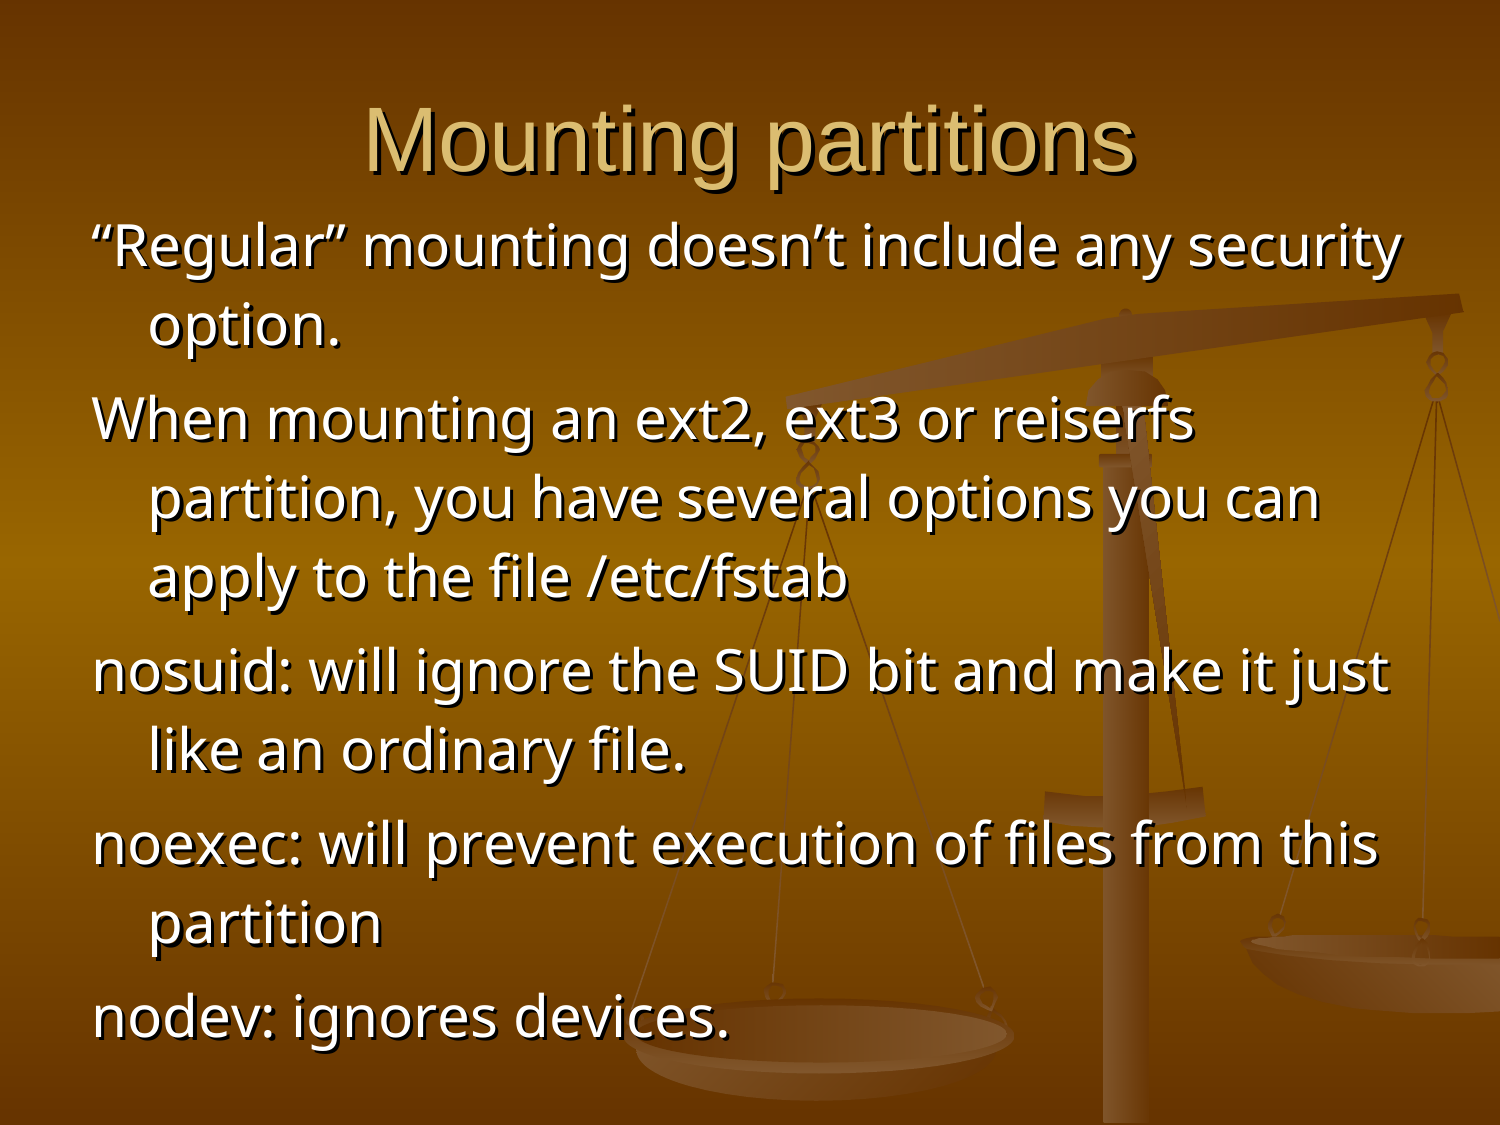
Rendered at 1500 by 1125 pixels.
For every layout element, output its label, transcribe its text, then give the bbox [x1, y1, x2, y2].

list “Regular” mounting doesn’t include any security option. When mounting an ext2, ext3 or reiserfs partition, you have several options you can apply to the file /etc/fstab nosuid: will ignore the SUID bit and make it just like an ordinary file. noexec: will prevent execution of files from this partition nodev: ignores devices. [76, 196, 1427, 1083]
title Mounting partitions [75, 45, 1426, 234]
